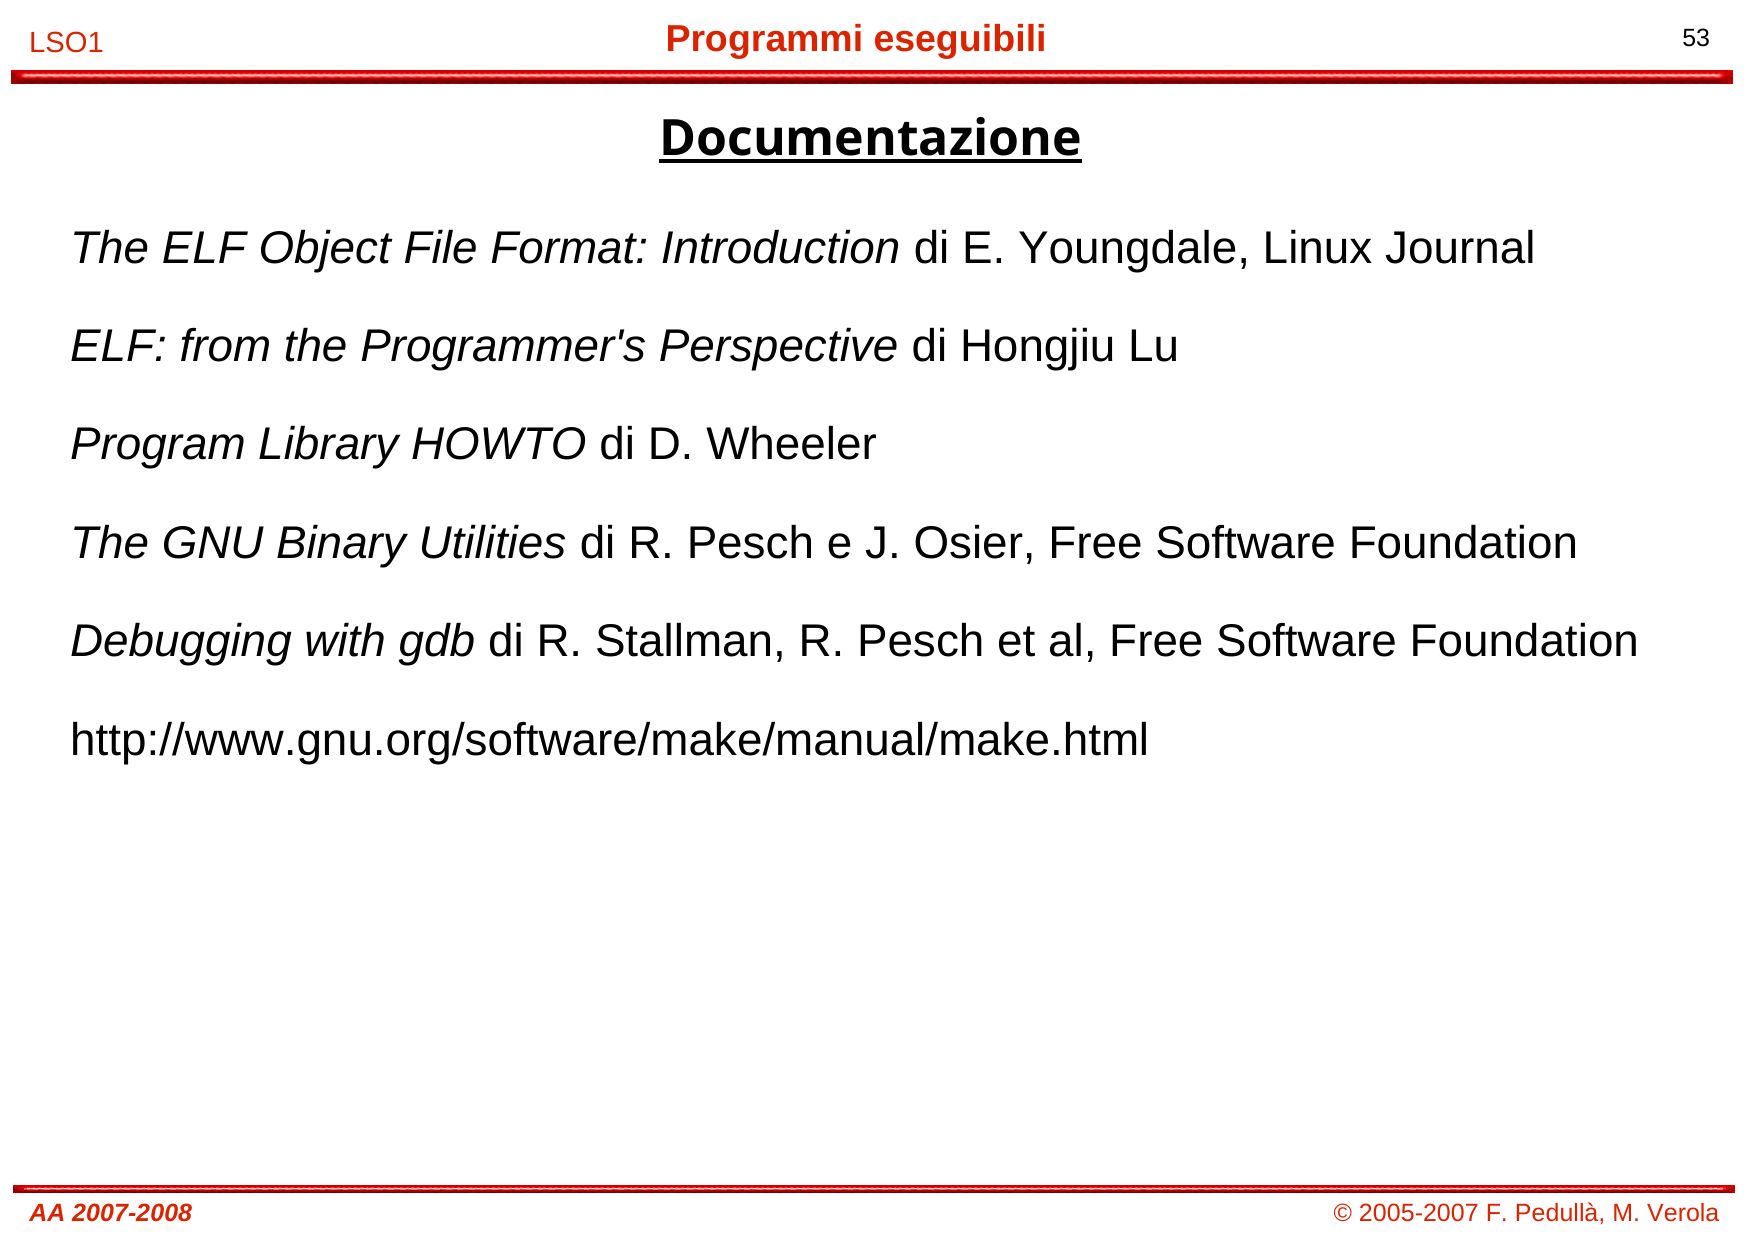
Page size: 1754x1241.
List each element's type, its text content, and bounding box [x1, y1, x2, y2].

list The ELF Object File Format: Introduction di E. Youngdale, Linux Journal ELF: from the Programmer's Perspective di Hongjiu Lu Program Library HOWTO di D. Wheeler The GNU Binary Utilities di R. Pesch e J. Osier, Free Software Foundation Debugging with gdb di R. Stallman, R. Pesch et al, Free Software Foundation http://www.gnu.org/software/make/manual/make.html [70, 218, 1708, 1174]
picture [13, 1185, 1735, 1193]
picture [11, 70, 1733, 84]
title Documentazione [555, 90, 1186, 186]
